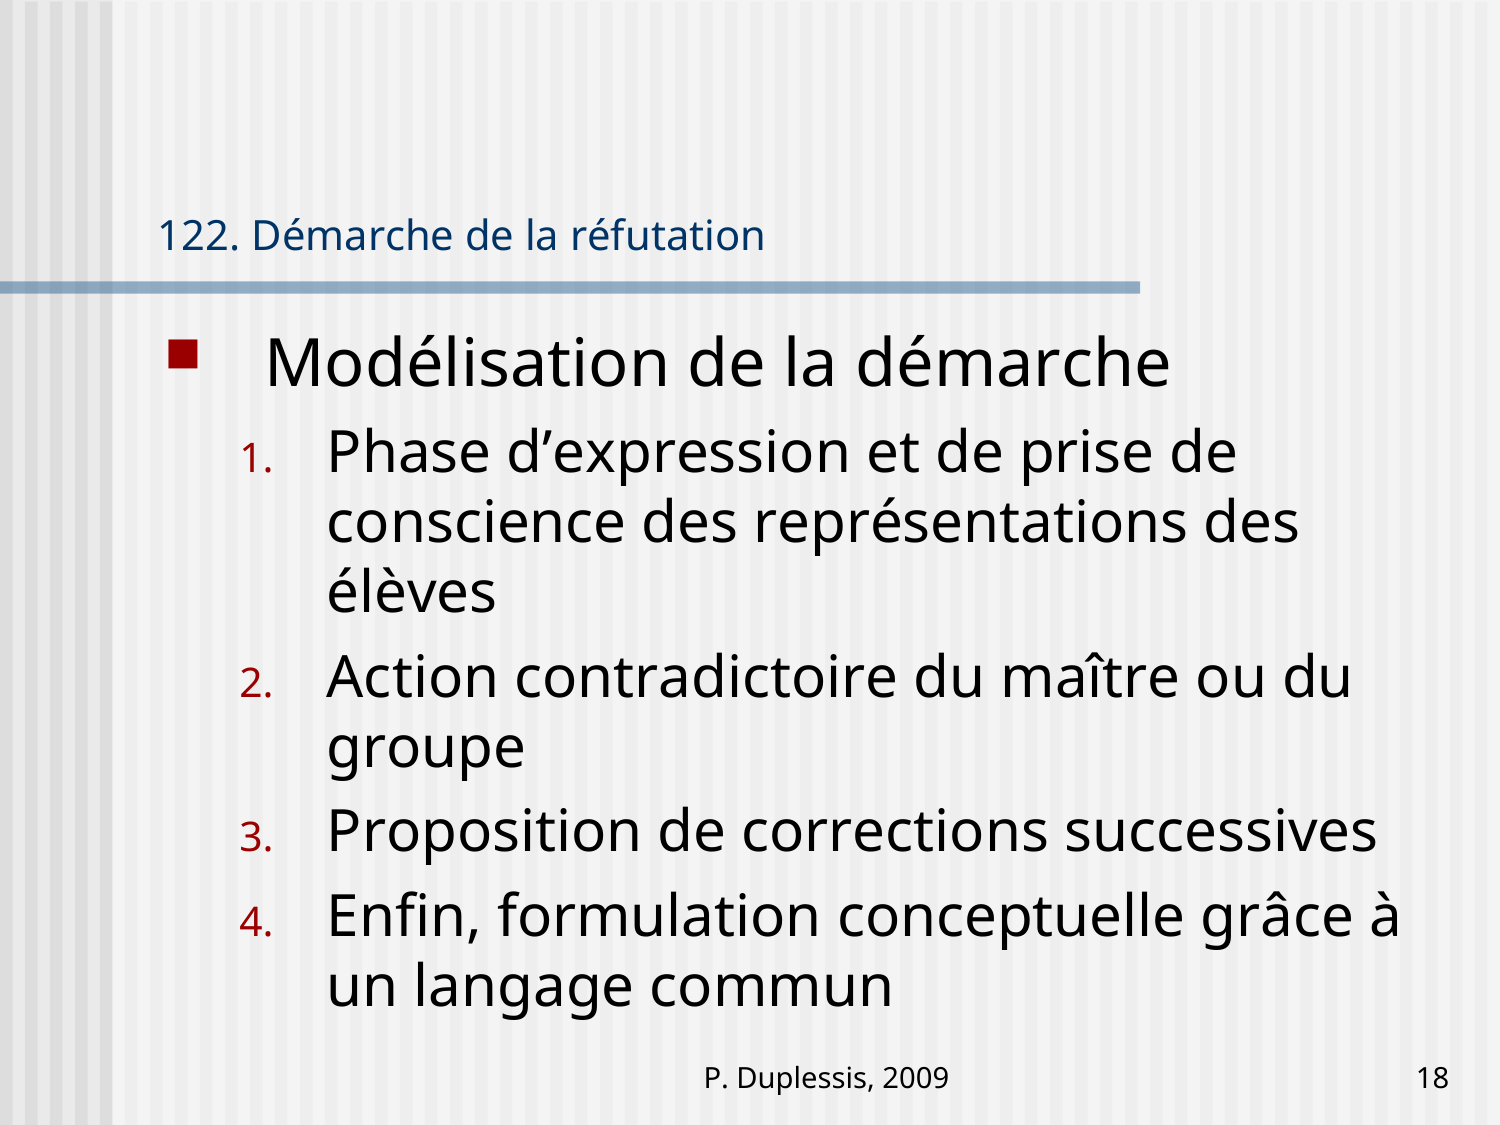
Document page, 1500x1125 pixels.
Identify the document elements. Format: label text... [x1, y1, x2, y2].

title 122. Démarche de la réfutation [142, 200, 1482, 267]
list Modélisation de la démarche Phase d’expression et de prise de conscience des représentations des élèves Action contradictoire du maître ou du groupe Proposition de corrections successives Enfin, formulation conceptuelle grâce à un langage commun [149, 312, 1481, 1000]
